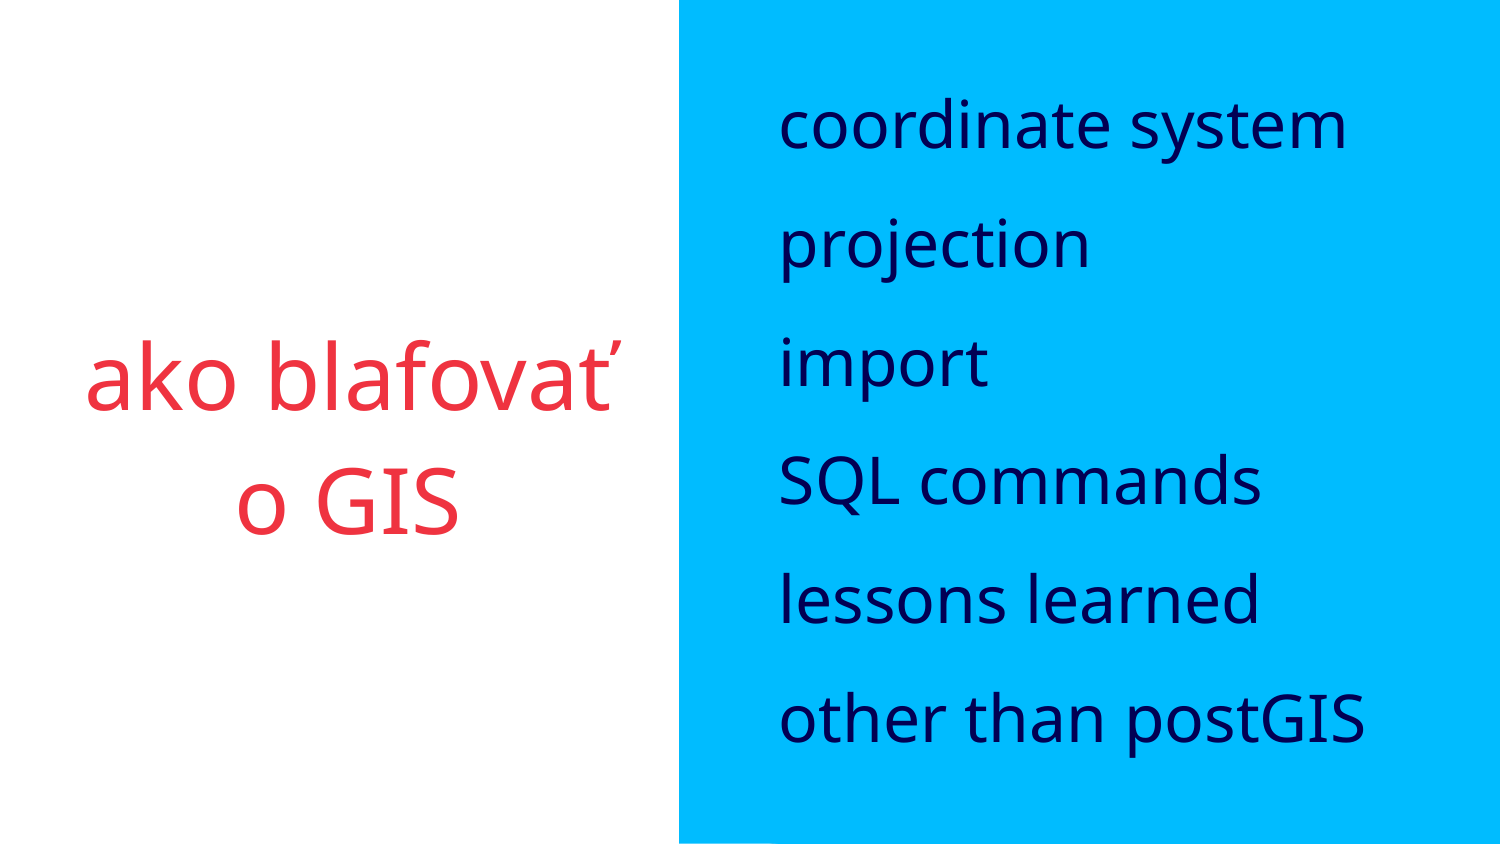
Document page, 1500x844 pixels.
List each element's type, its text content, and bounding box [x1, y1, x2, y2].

title ako blafovať o GIS [47, 177, 650, 697]
list coordinate system projection import SQL commands lessons learned other than postGIS [708, 77, 1425, 768]
